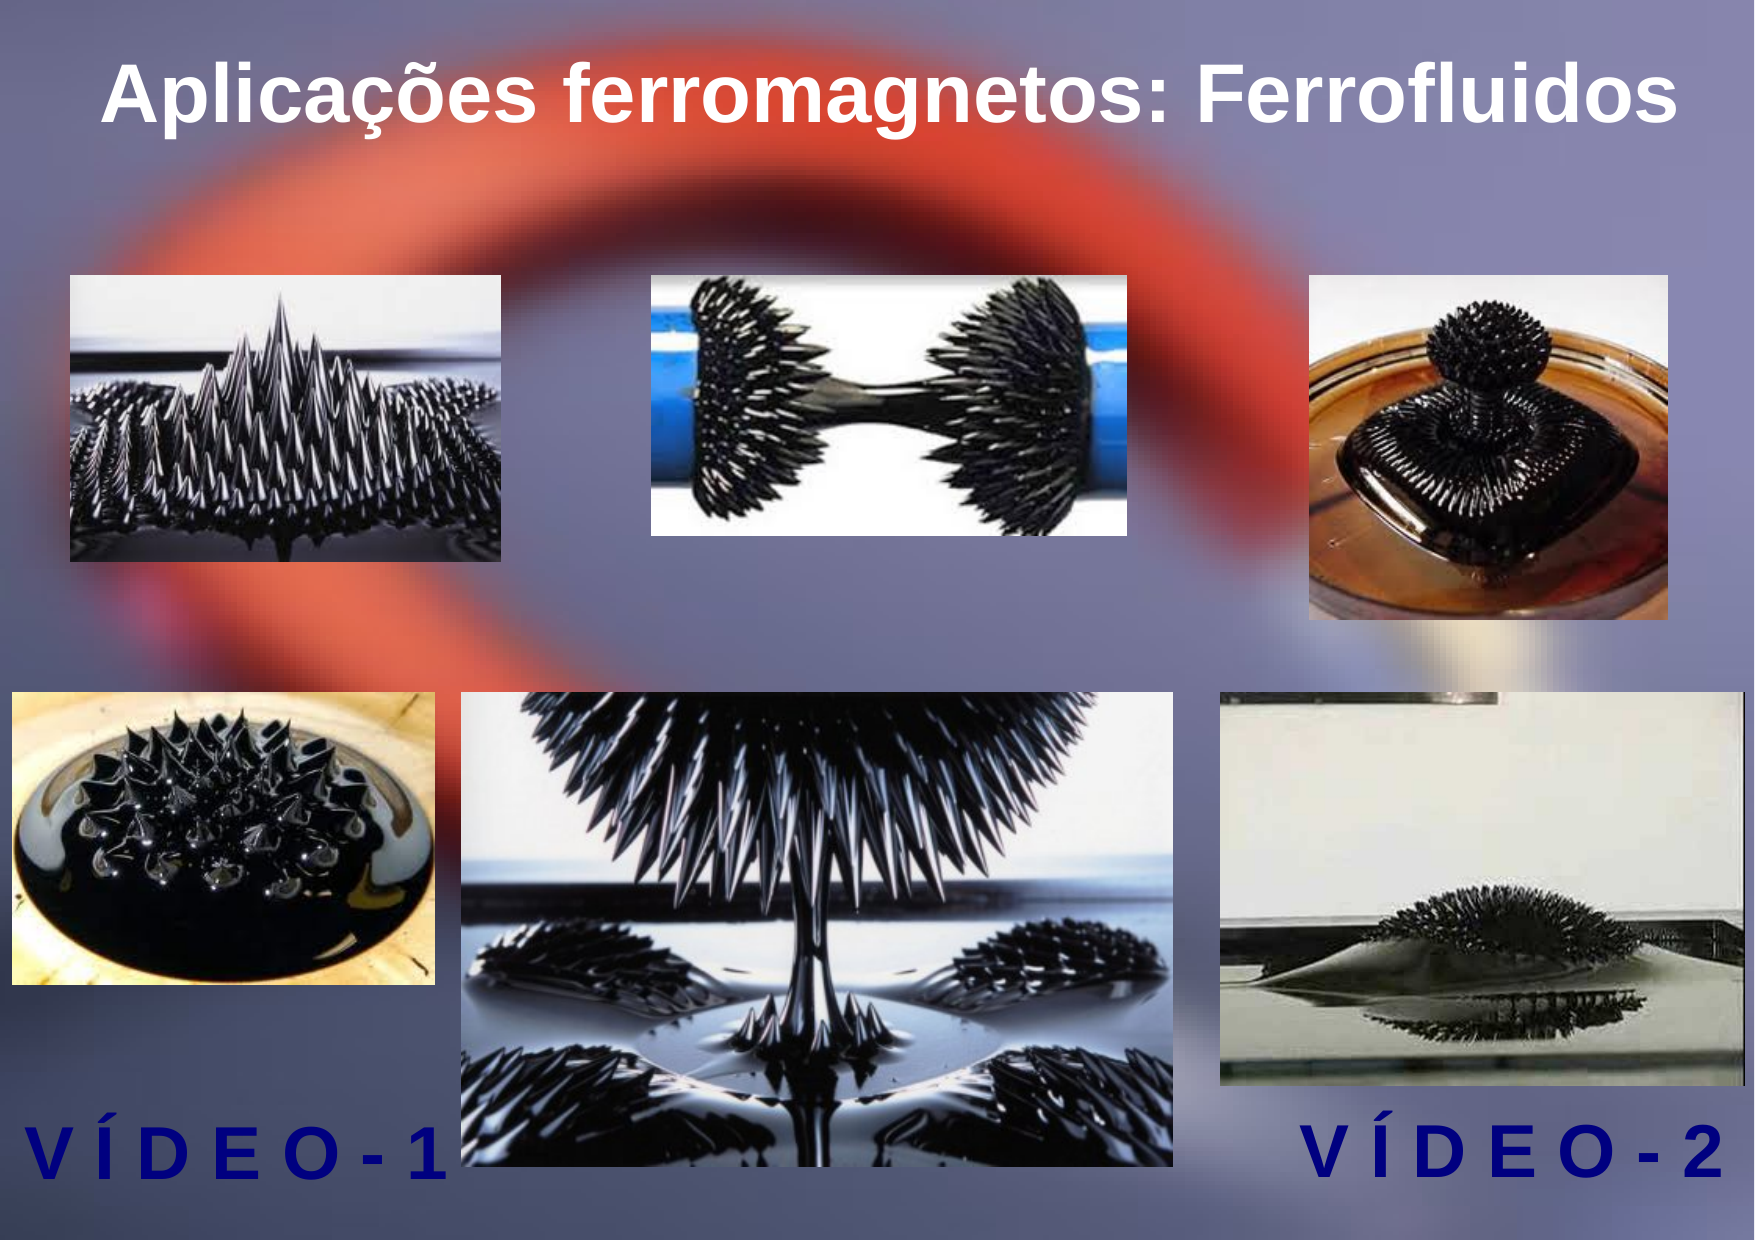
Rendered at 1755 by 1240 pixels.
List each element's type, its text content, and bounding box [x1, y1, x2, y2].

picture [0, 0, 1755, 1240]
title Aplicações ferromagnetos: Ferrofluidos [9, 0, 1755, 209]
text_box V Í D E O - 1 [9, 1104, 472, 1240]
text_box V Í D E O - 2 [1285, 1102, 1747, 1240]
